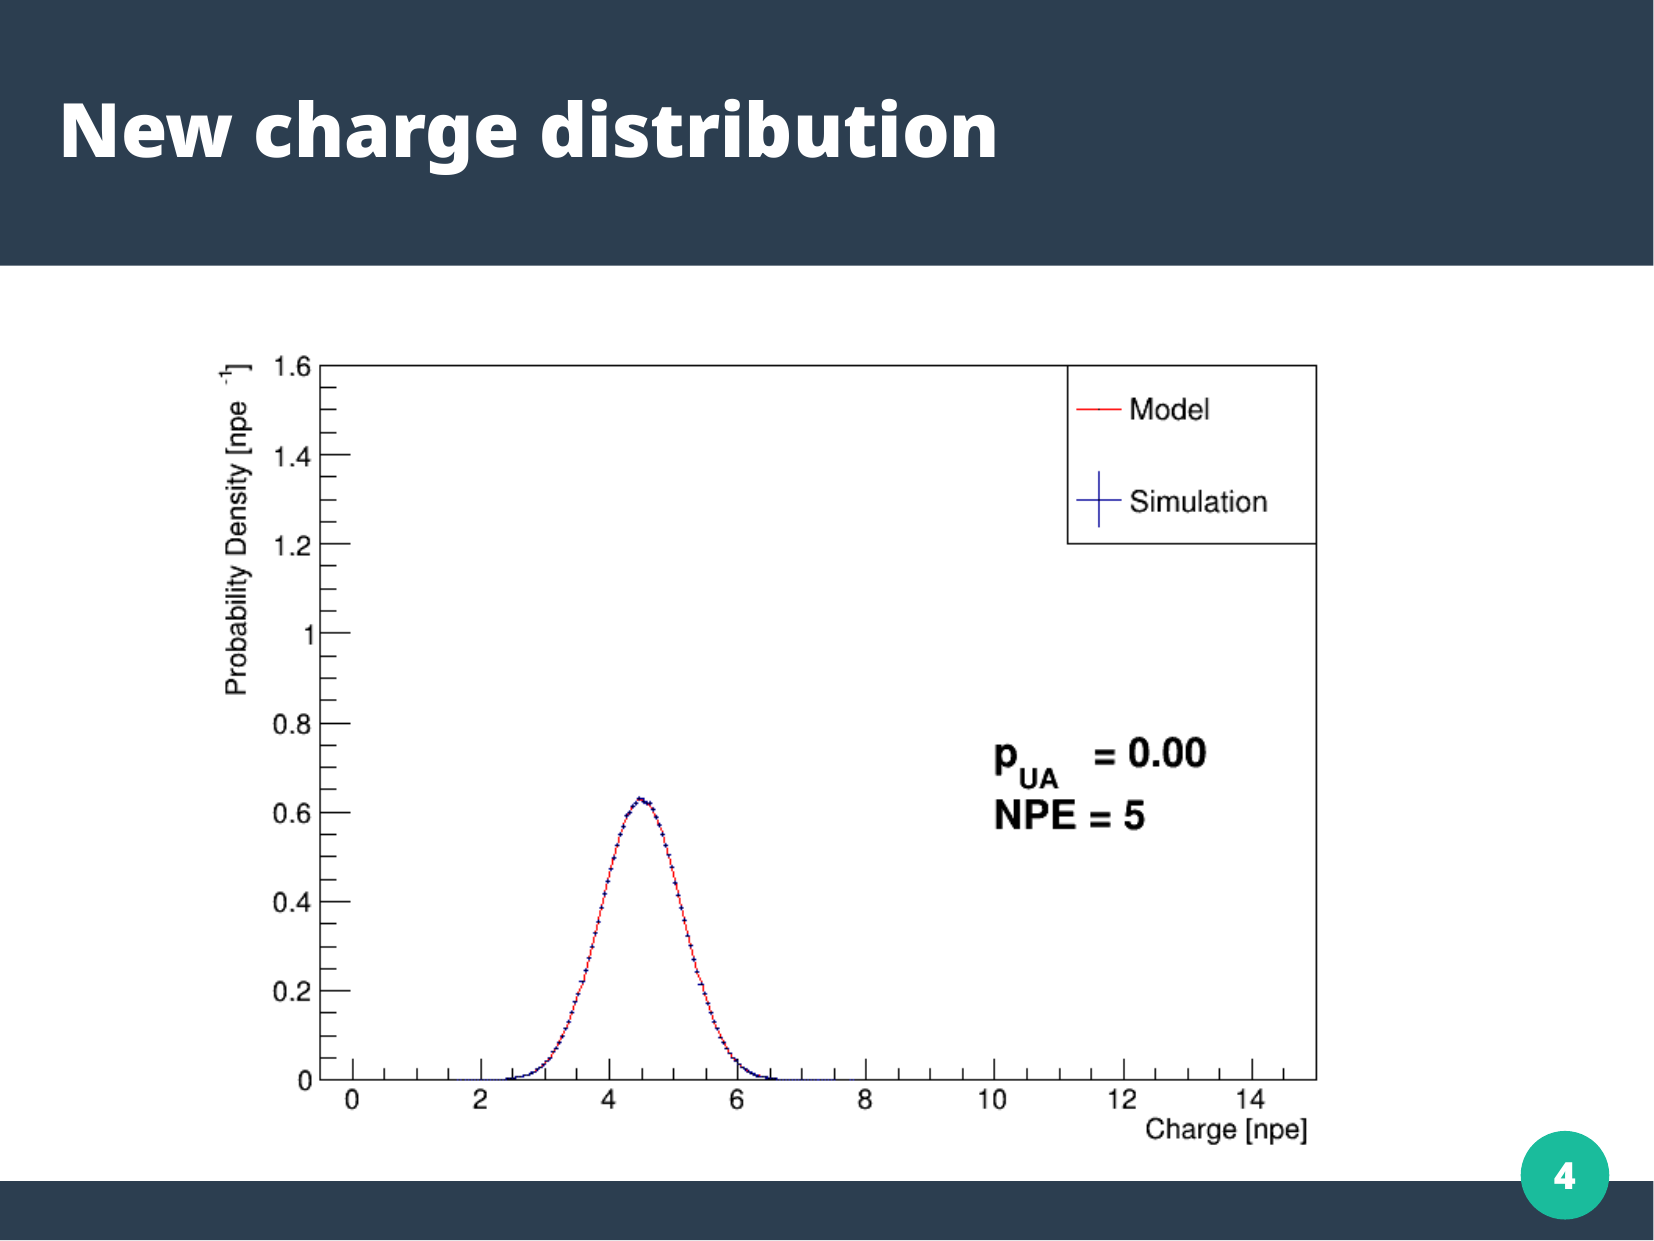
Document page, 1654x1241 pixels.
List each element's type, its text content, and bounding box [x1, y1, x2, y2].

title New charge distribution [59, 49, 1595, 207]
picture [196, 276, 1441, 1171]
